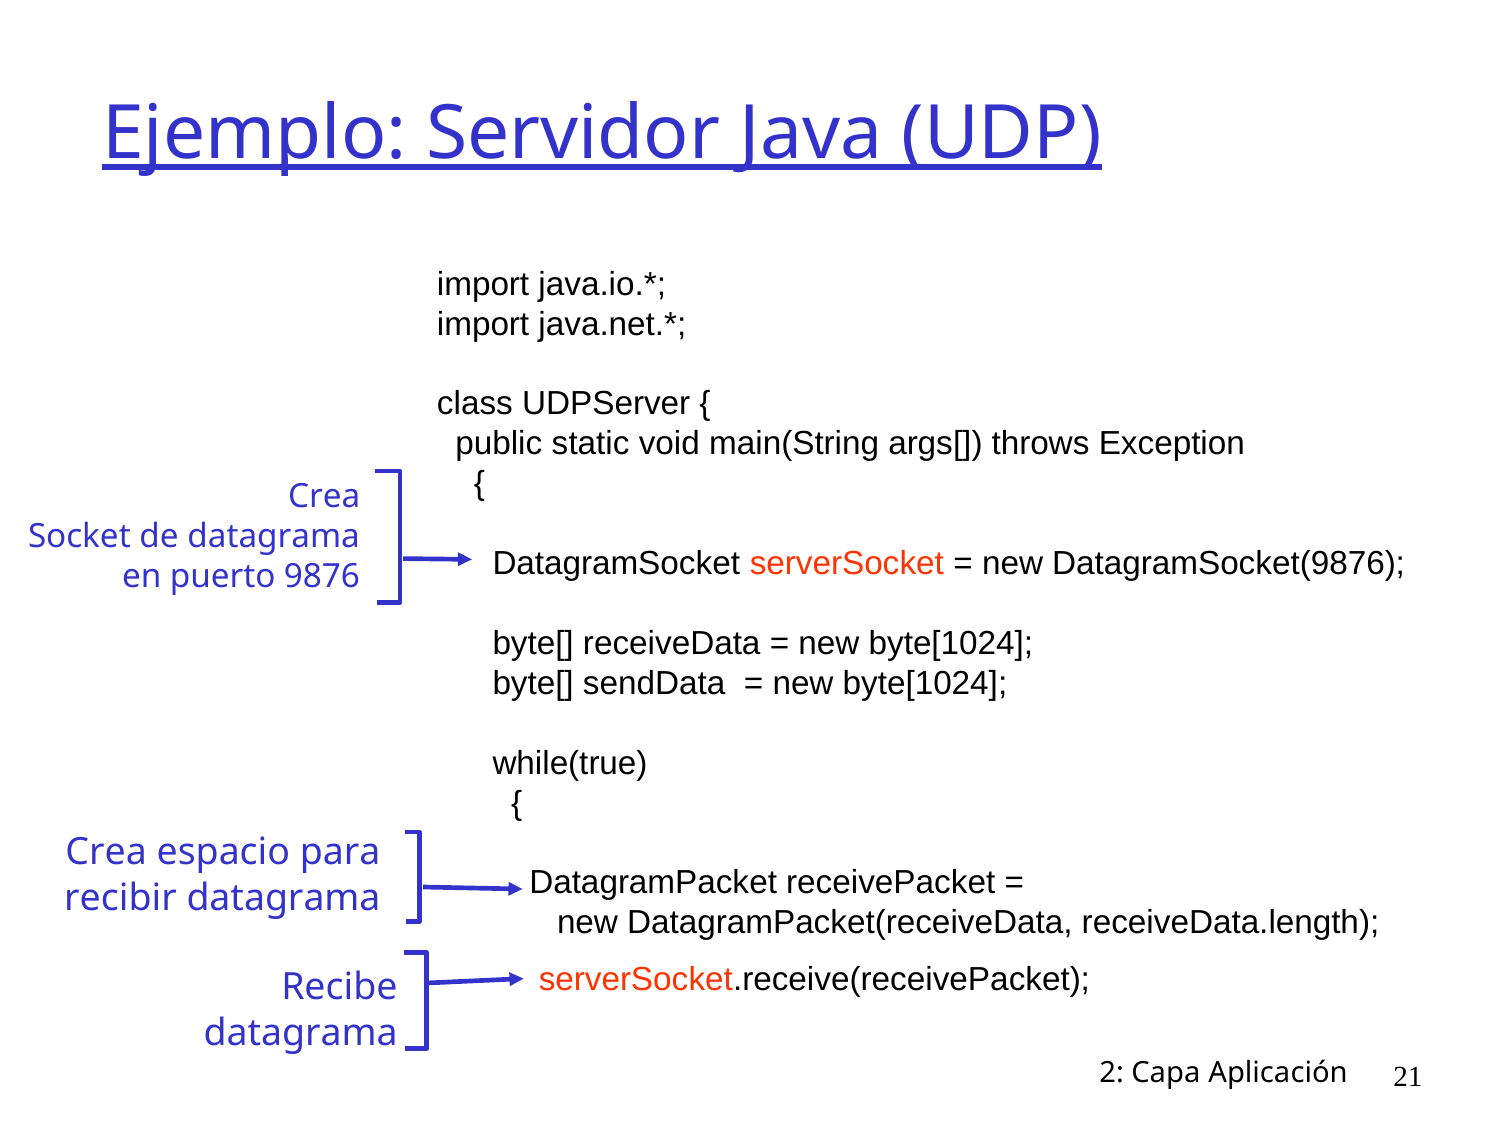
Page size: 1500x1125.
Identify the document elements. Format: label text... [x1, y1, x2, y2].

text_box import java.io.*; import java.net.*; class UDPServer { public static void main(String args[]) throws Exception { DatagramSocket serverSocket = new DatagramSocket(9876); byte[] receiveData = new byte[1024]; byte[] sendData = new byte[1024]; while(true) { DatagramPacket receivePacket = new DatagramPacket(receiveData, receiveData.length); serverSocket.receive(receivePacket); [422, 254, 1430, 1009]
text_box Crea espacio para recibir datagrama [49, 824, 396, 926]
text_box Recibe datagrama [149, 959, 413, 1061]
text_box Crea Socket de datagrama en puerto 9876 [13, 470, 376, 602]
title Ejemplo: Servidor Java (UDP)‏ [87, 37, 1363, 225]
